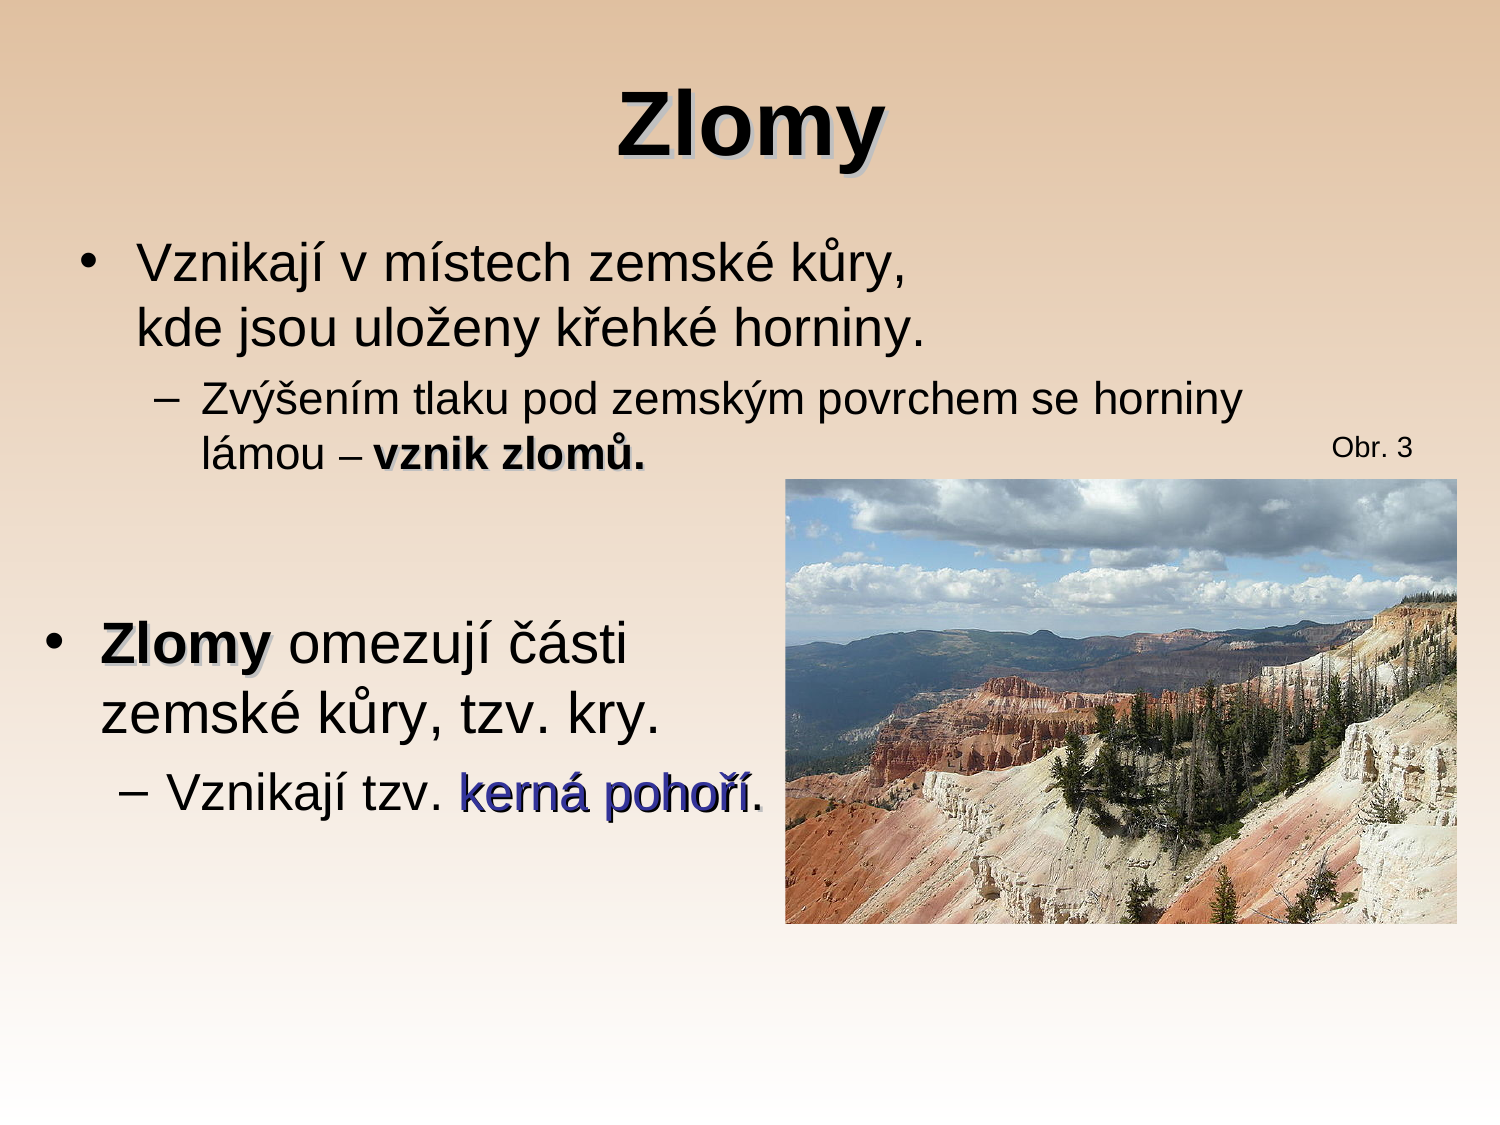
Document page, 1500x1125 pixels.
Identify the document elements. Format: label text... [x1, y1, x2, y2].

picture [785, 479, 1457, 924]
list Vznikají v místech zemské kůry, kde jsou uloženy křehké horniny. Zvýšením tlaku pod zemským povrchem se horniny lámou – vznik zlomů. [64, 219, 1282, 597]
title Zlomy [76, 42, 1427, 195]
text_box Zlomy omezují části zemské kůry, tzv. kry. Vznikají tzv. kerná pohoří. [29, 597, 786, 870]
text_box Obr. 3 [1316, 420, 1447, 472]
